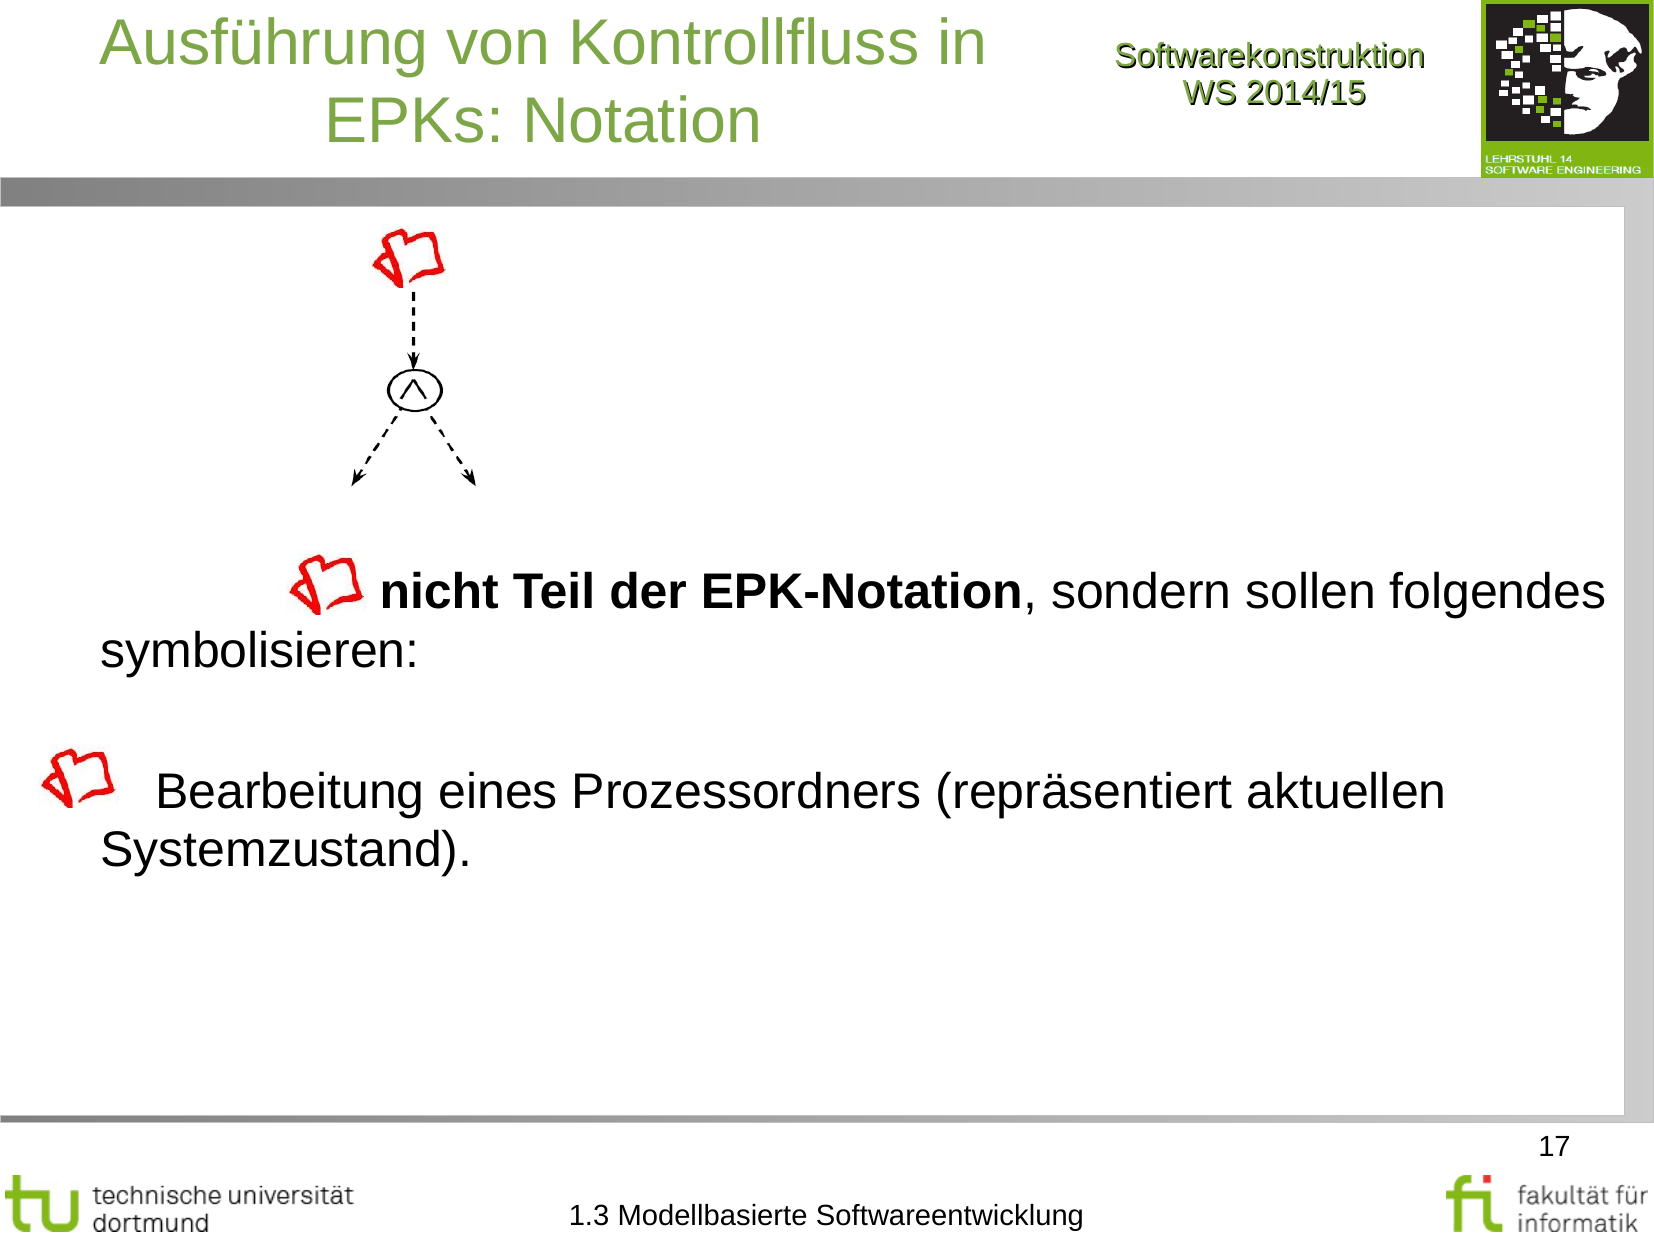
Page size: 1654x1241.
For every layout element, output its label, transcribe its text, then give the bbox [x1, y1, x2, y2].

picture [38, 744, 119, 808]
text_box [283, 236, 402, 325]
title Ausführung von Kontrollfluss in EPKs: Notation [11, 0, 1075, 178]
picture [5, 1175, 354, 1232]
picture [1446, 1175, 1648, 1232]
list nicht Teil der EPK-Notation, sondern sollen folgendes symbolisieren: Bearbeitung eines Prozessordners (repräsentiert aktuellen Systemzustand). [29, 561, 1625, 827]
text_box [177, 442, 680, 532]
picture [236, 224, 603, 514]
picture [1481, 0, 1654, 178]
picture [286, 550, 367, 615]
